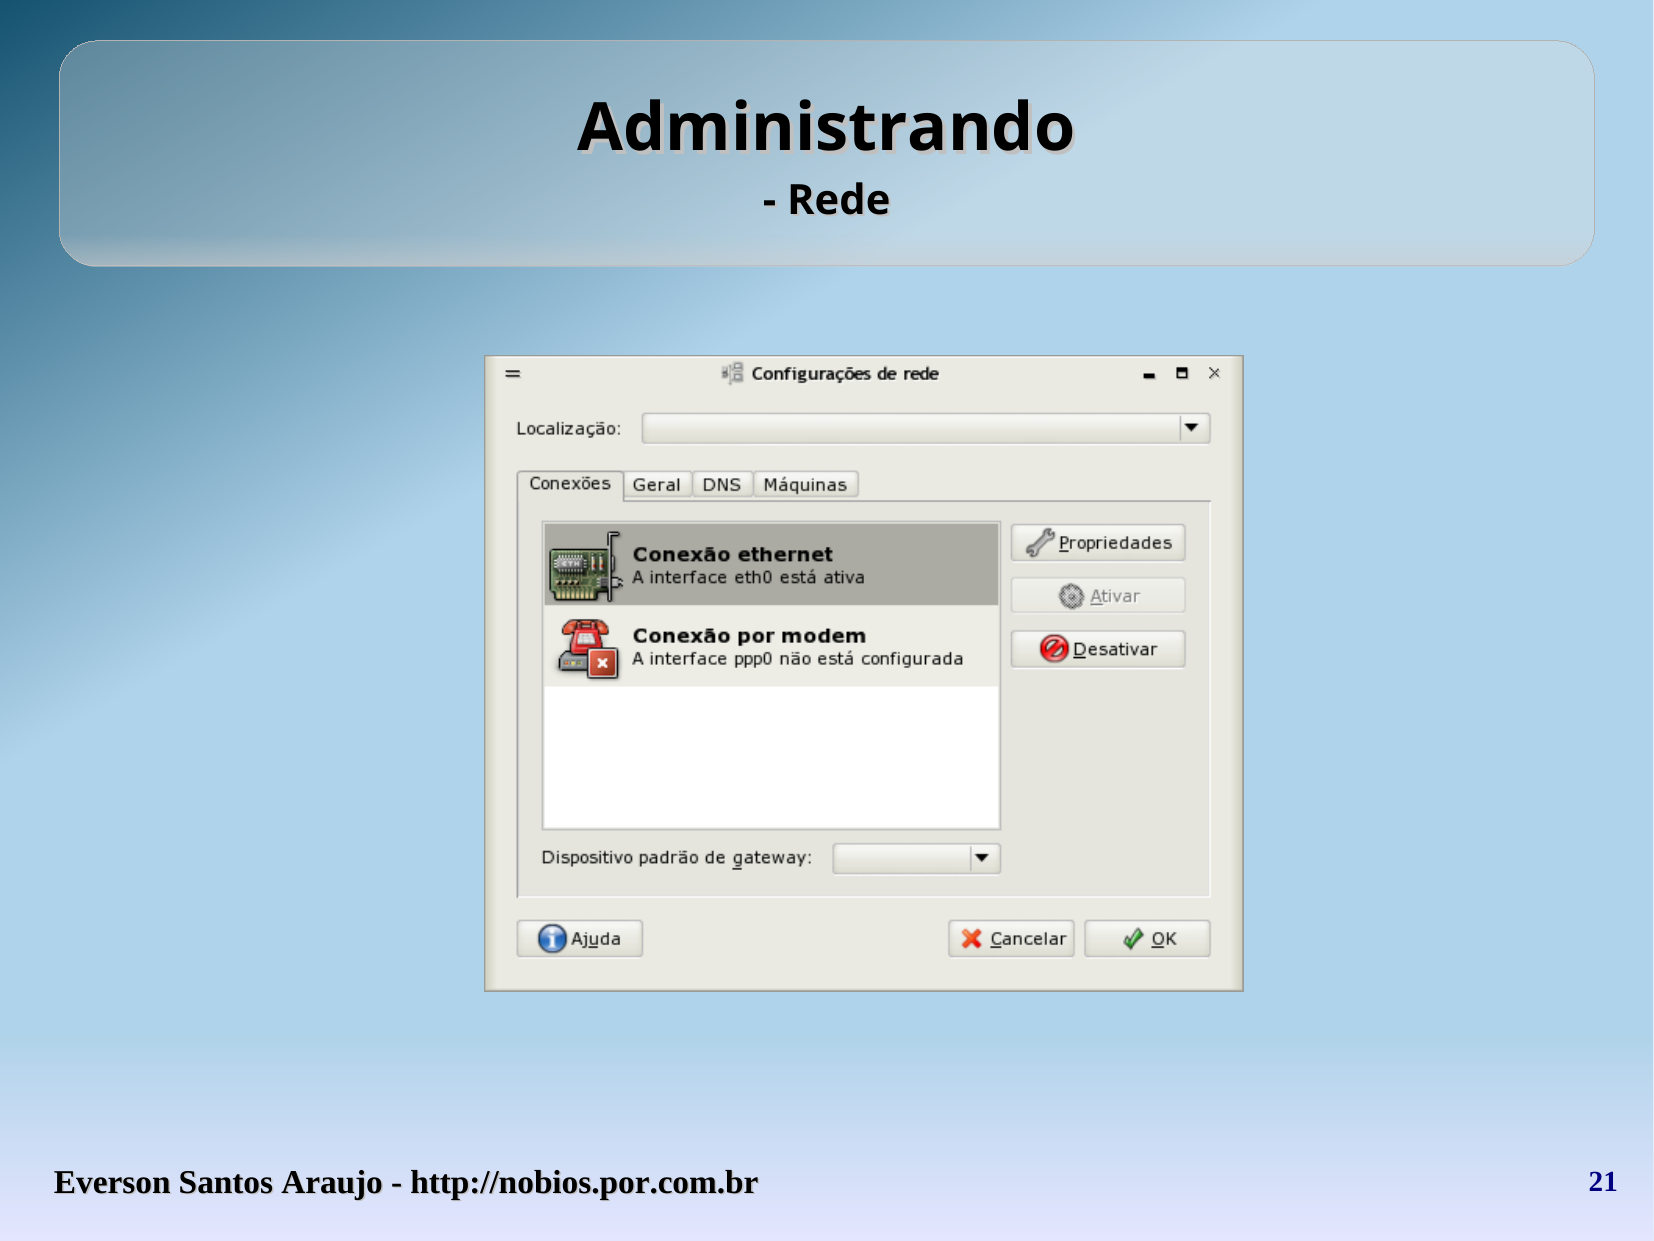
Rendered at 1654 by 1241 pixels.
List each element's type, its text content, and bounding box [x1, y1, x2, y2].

title Administrando - Rede [82, 49, 1571, 257]
picture [484, 355, 1244, 992]
